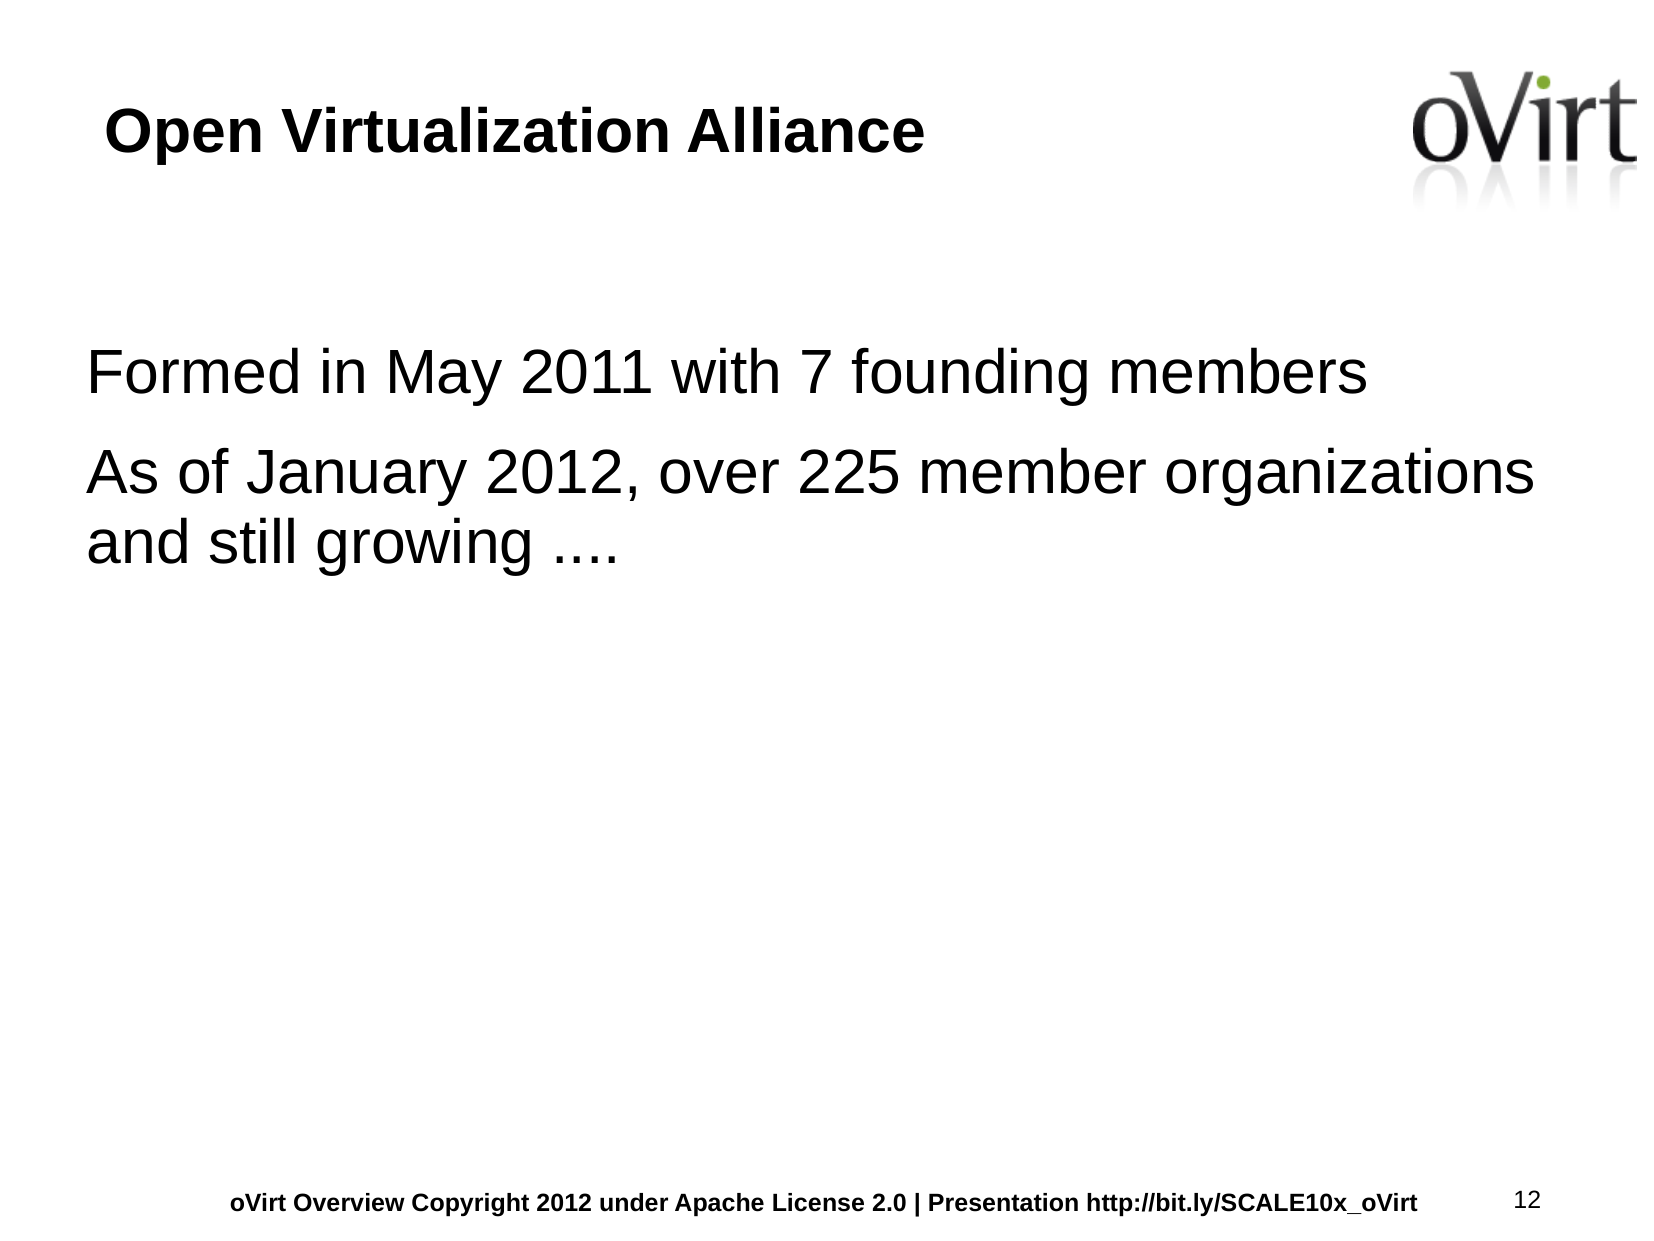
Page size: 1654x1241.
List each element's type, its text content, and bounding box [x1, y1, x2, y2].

title Open Virtualization Alliance [82, 37, 1303, 226]
list Formed in May 2011 with 7 founding members As of January 2012, over 225 member organizations and still growing .... [86, 337, 1576, 601]
picture [1413, 63, 1637, 212]
